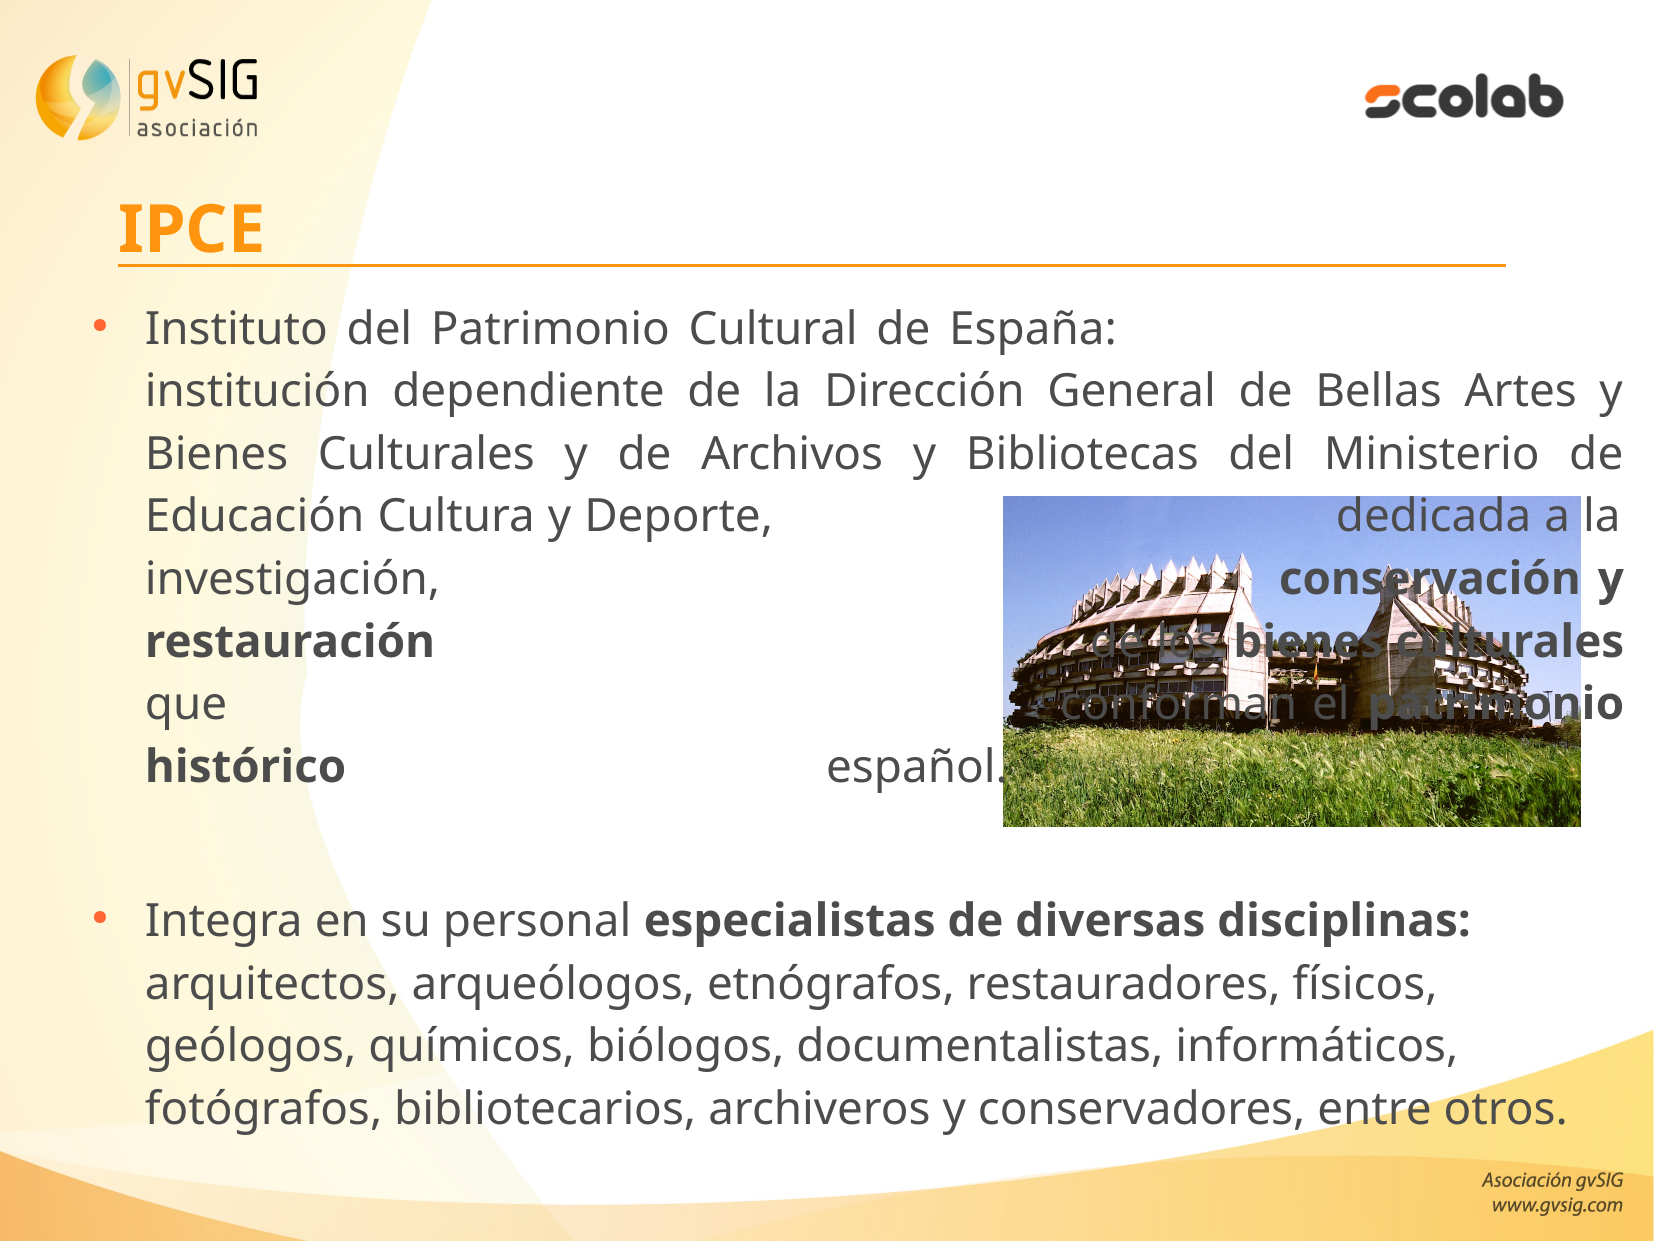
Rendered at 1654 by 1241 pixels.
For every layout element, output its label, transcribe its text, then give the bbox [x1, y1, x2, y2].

title IPCE [118, 177, 1607, 276]
picture [0, 0, 1654, 1241]
text_box Instituto del Patrimonio Cultural de España: institución dependiente de la Dirección General de Bellas Artes y Bienes Culturales y de Archivos y Bibliotecas del Ministerio de Educación Cultura y Deporte, dedicada a la investigación, conservación y restauración de los bienes culturales que conforman el patrimonio histórico español. Integra en su personal especialistas de diversas disciplinas: arquitectos, arqueólogos, etnógrafos, restauradores, físicos, geólogos, químicos, biólogos, documentalistas, informáticos, fotógrafos, bibliotecarios, archiveros y conservadores, entre otros. [74, 295, 1625, 1128]
